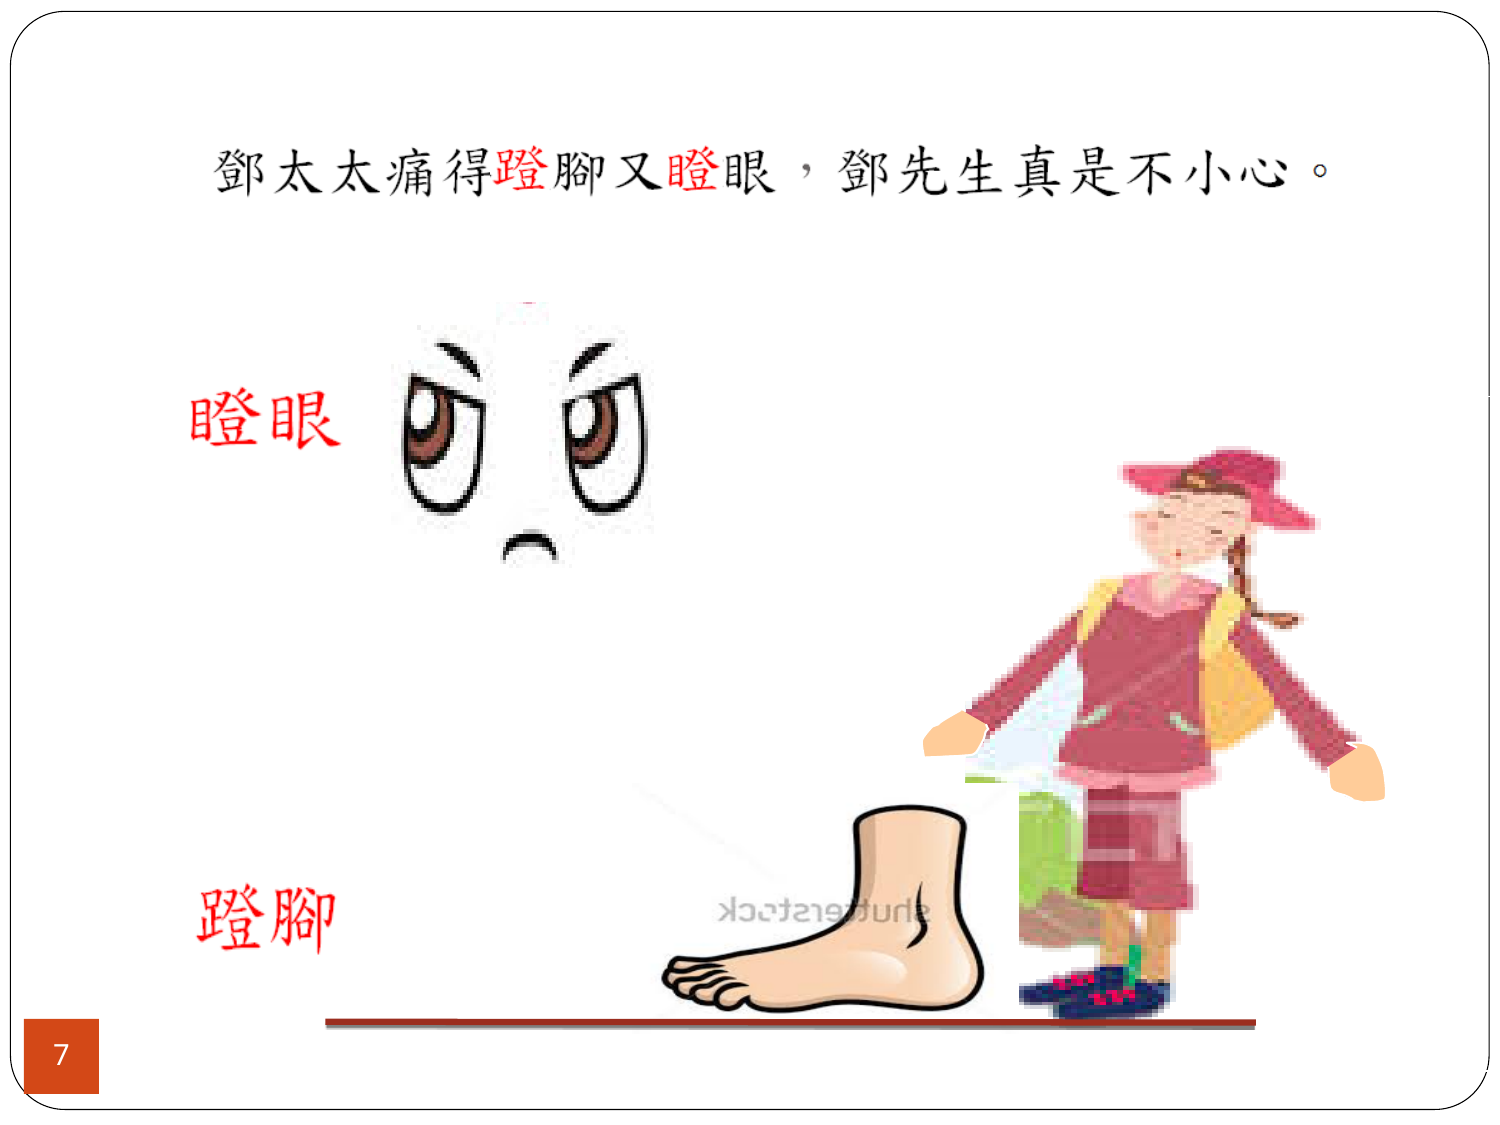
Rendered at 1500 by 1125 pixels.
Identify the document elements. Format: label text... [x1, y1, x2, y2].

picture [171, 302, 710, 634]
text_box 7 [23, 1018, 99, 1094]
text_box [921, 709, 989, 756]
picture [183, 869, 349, 960]
picture [632, 397, 1500, 1071]
text_box [1328, 742, 1387, 803]
picture [206, 137, 1347, 210]
